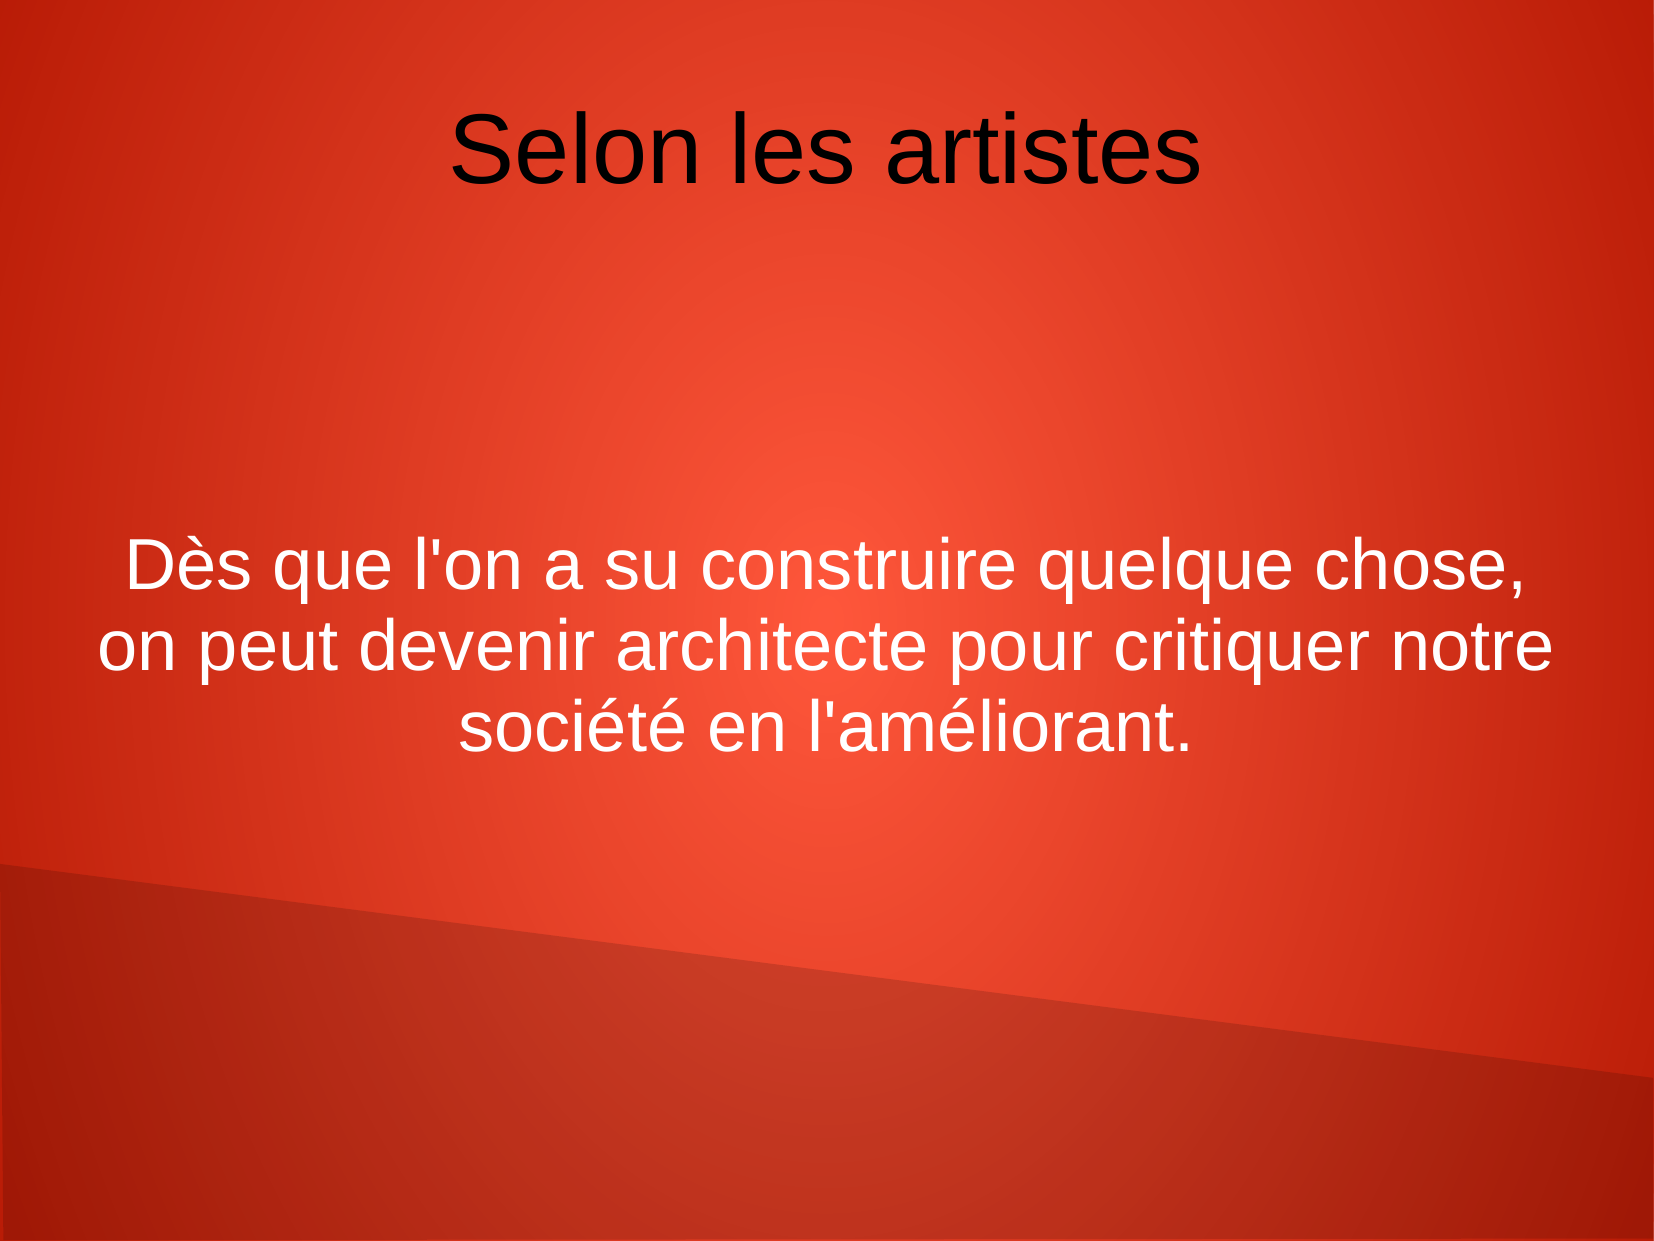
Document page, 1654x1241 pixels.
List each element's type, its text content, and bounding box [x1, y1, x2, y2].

title Selon les artistes [82, 47, 1571, 252]
list Dès que l'on a su construire quelque chose, on peut devenir architecte pour critiquer notre société en l'améliorant. [82, 299, 1571, 1019]
